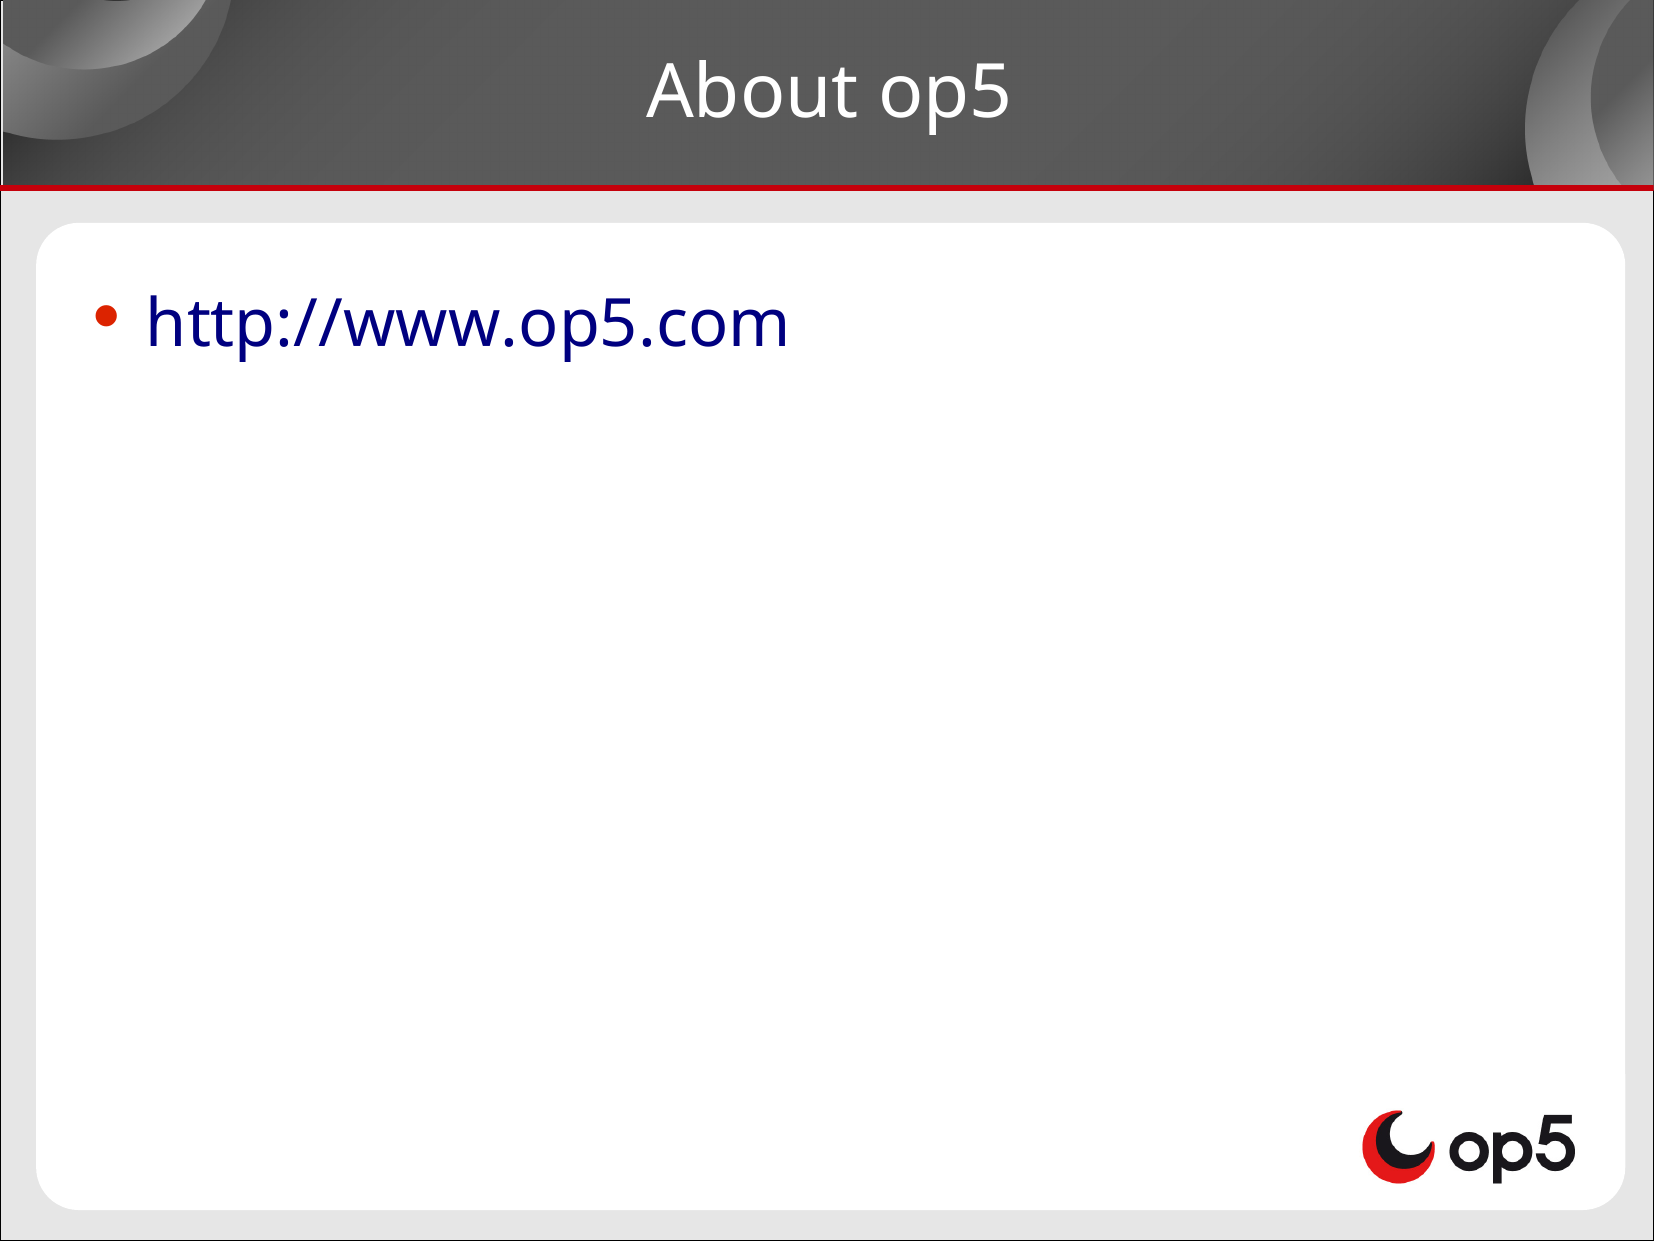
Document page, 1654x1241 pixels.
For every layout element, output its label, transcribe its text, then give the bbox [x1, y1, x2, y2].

list http://www.op5.com [75, 271, 1557, 1163]
title About op5 [88, 0, 1571, 175]
picture [3, 0, 1654, 185]
picture [1350, 1103, 1587, 1191]
